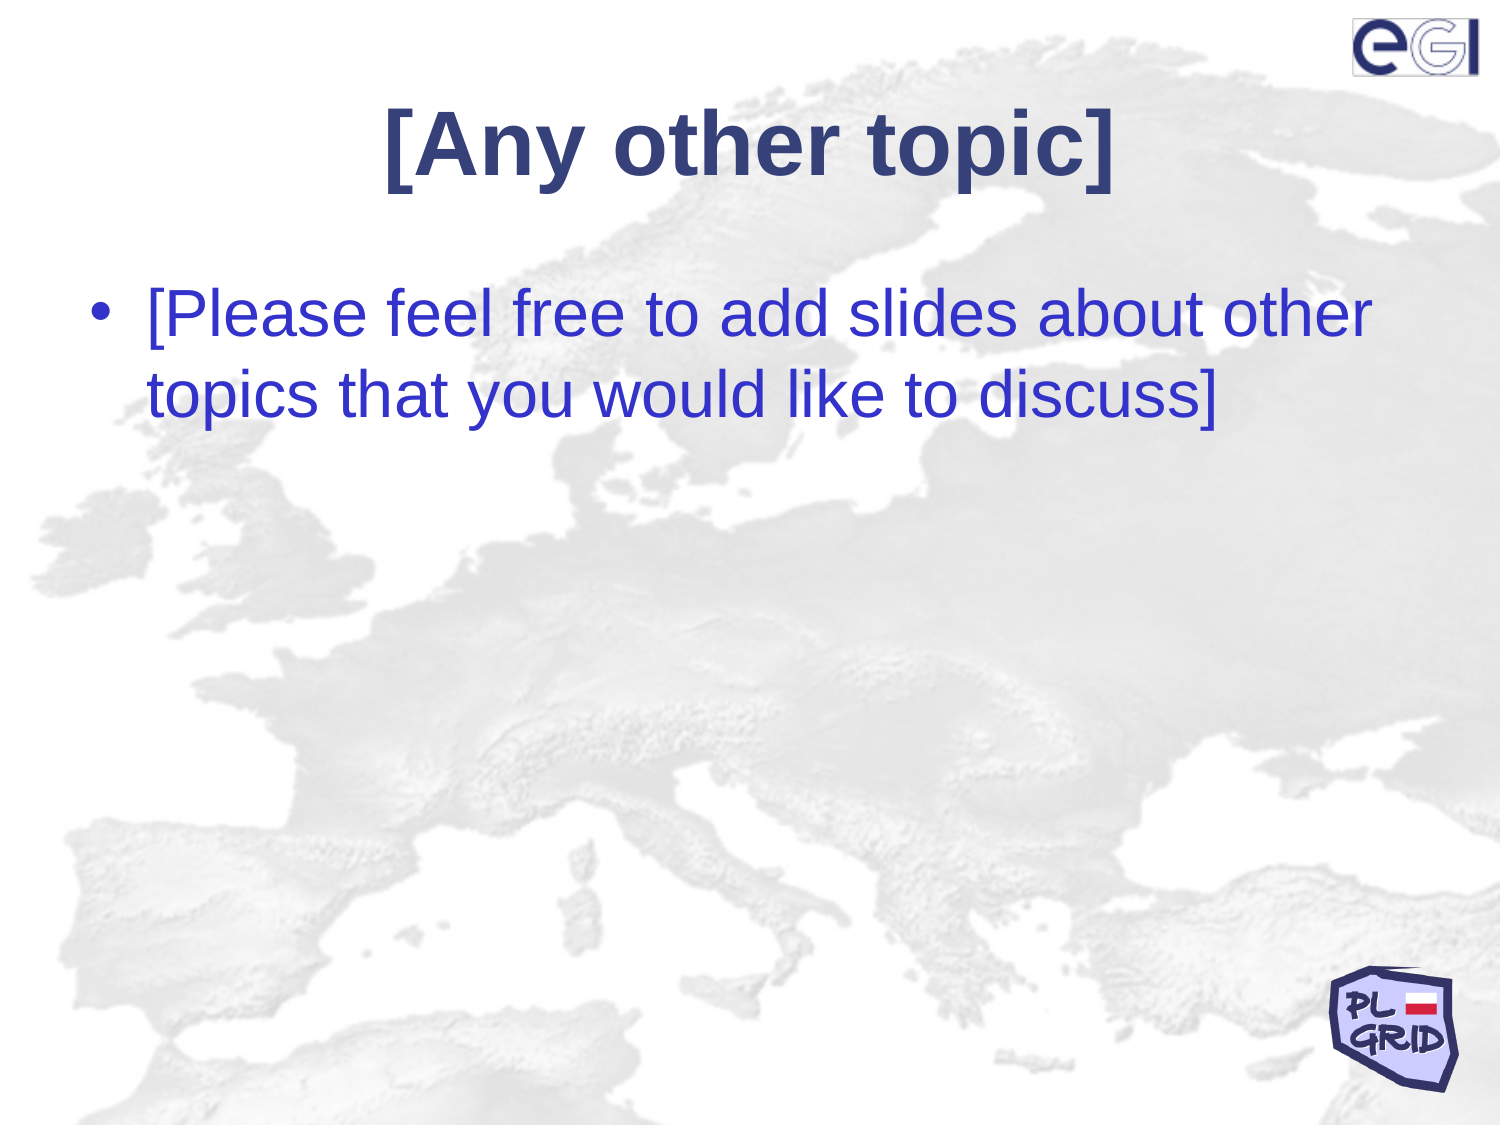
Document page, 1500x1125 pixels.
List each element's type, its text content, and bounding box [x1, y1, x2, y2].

list [Please feel free to add slides about other topics that you would like to discuss] [75, 262, 1426, 1005]
picture [0, 0, 1500, 1125]
title [Any other topic] [75, 45, 1426, 233]
